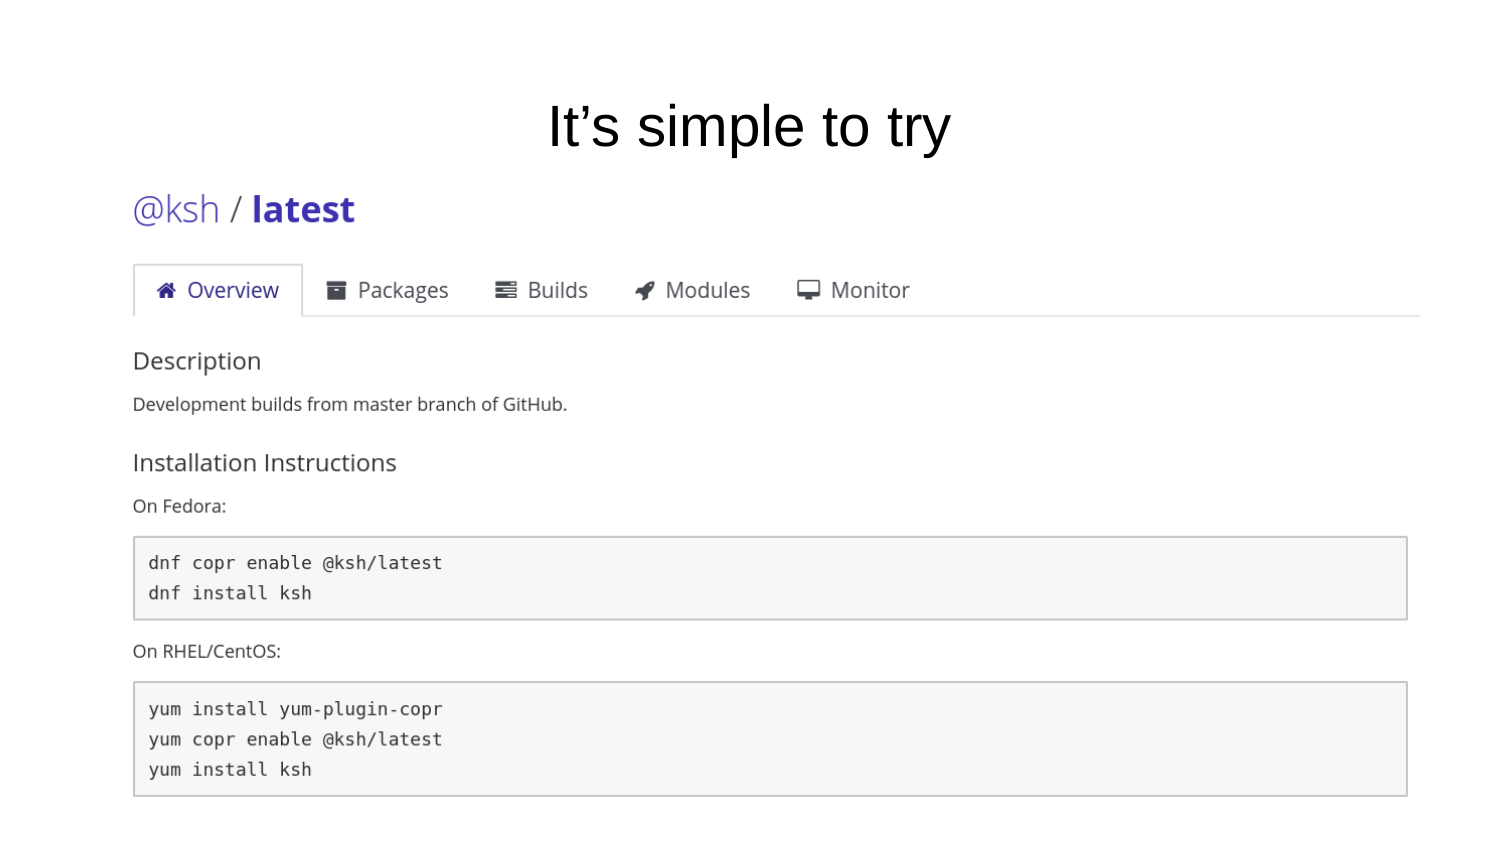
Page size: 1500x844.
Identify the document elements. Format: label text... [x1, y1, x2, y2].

title It’s simple to try [51, 72, 1449, 167]
picture [125, 179, 1420, 807]
